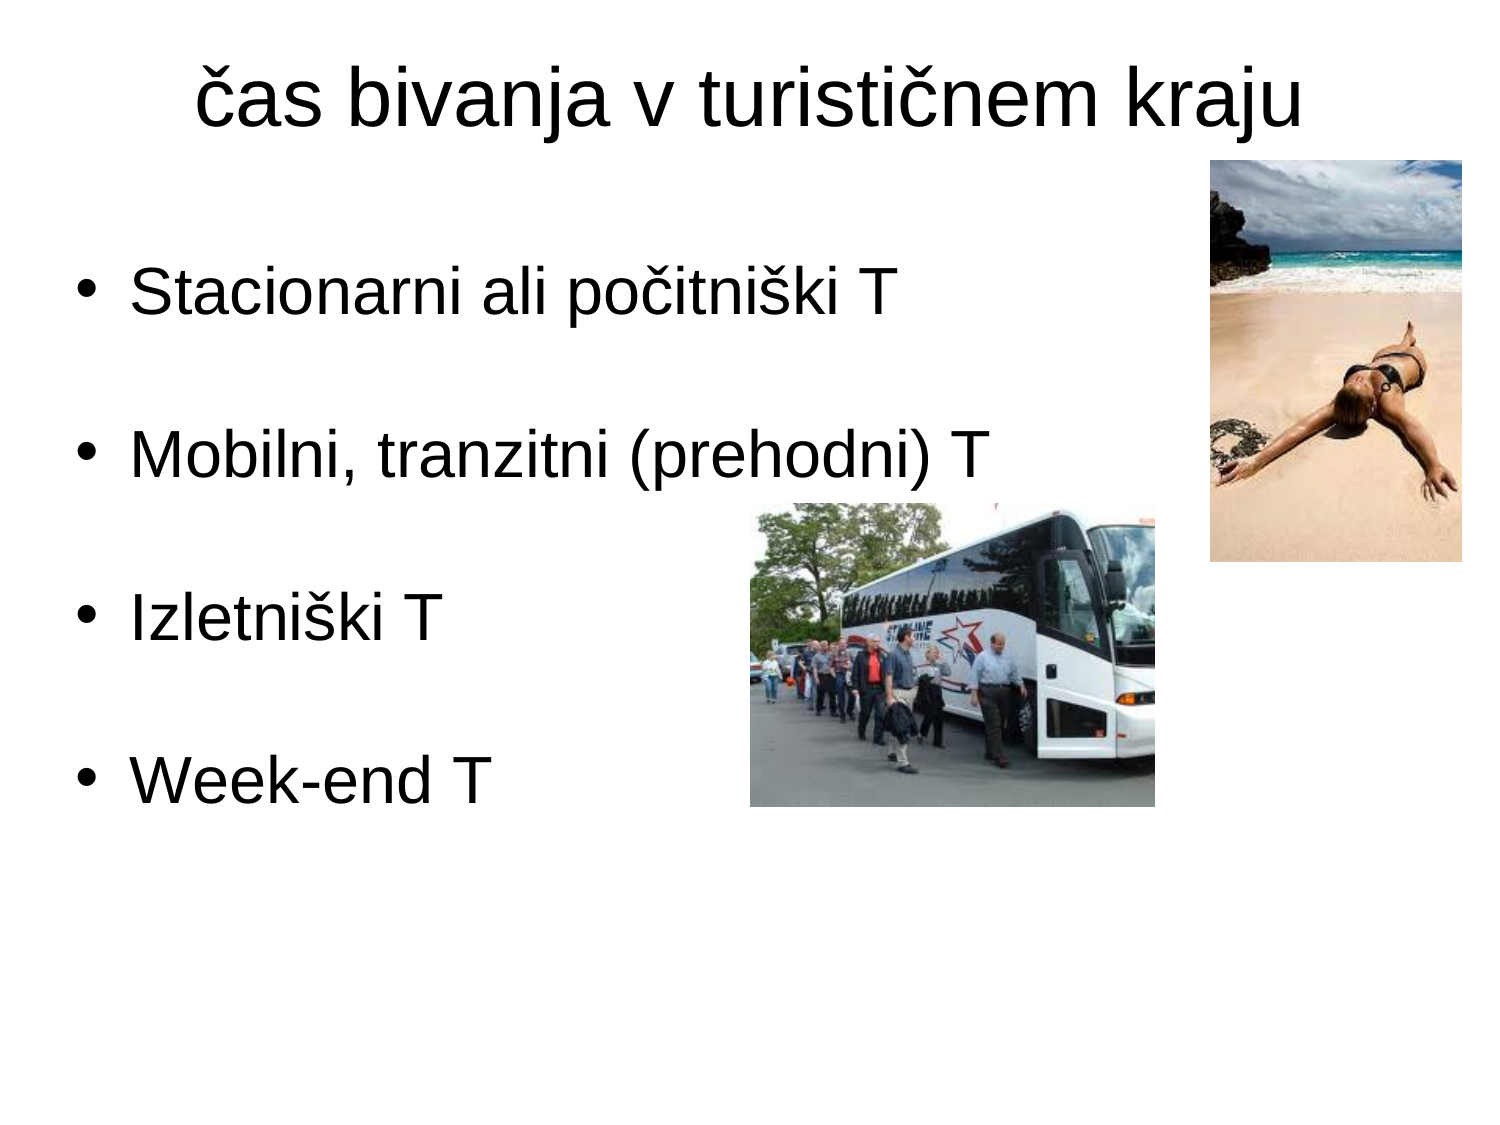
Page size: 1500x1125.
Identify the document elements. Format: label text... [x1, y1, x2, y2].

picture [1210, 160, 1462, 562]
list Stacionarni ali počitniški T Mobilni, tranzitni (prehodni) T Izletniški T Week-end T [75, 262, 1425, 991]
title čas bivanja v turističnem kraju [75, 28, 1425, 173]
picture [750, 503, 1155, 807]
